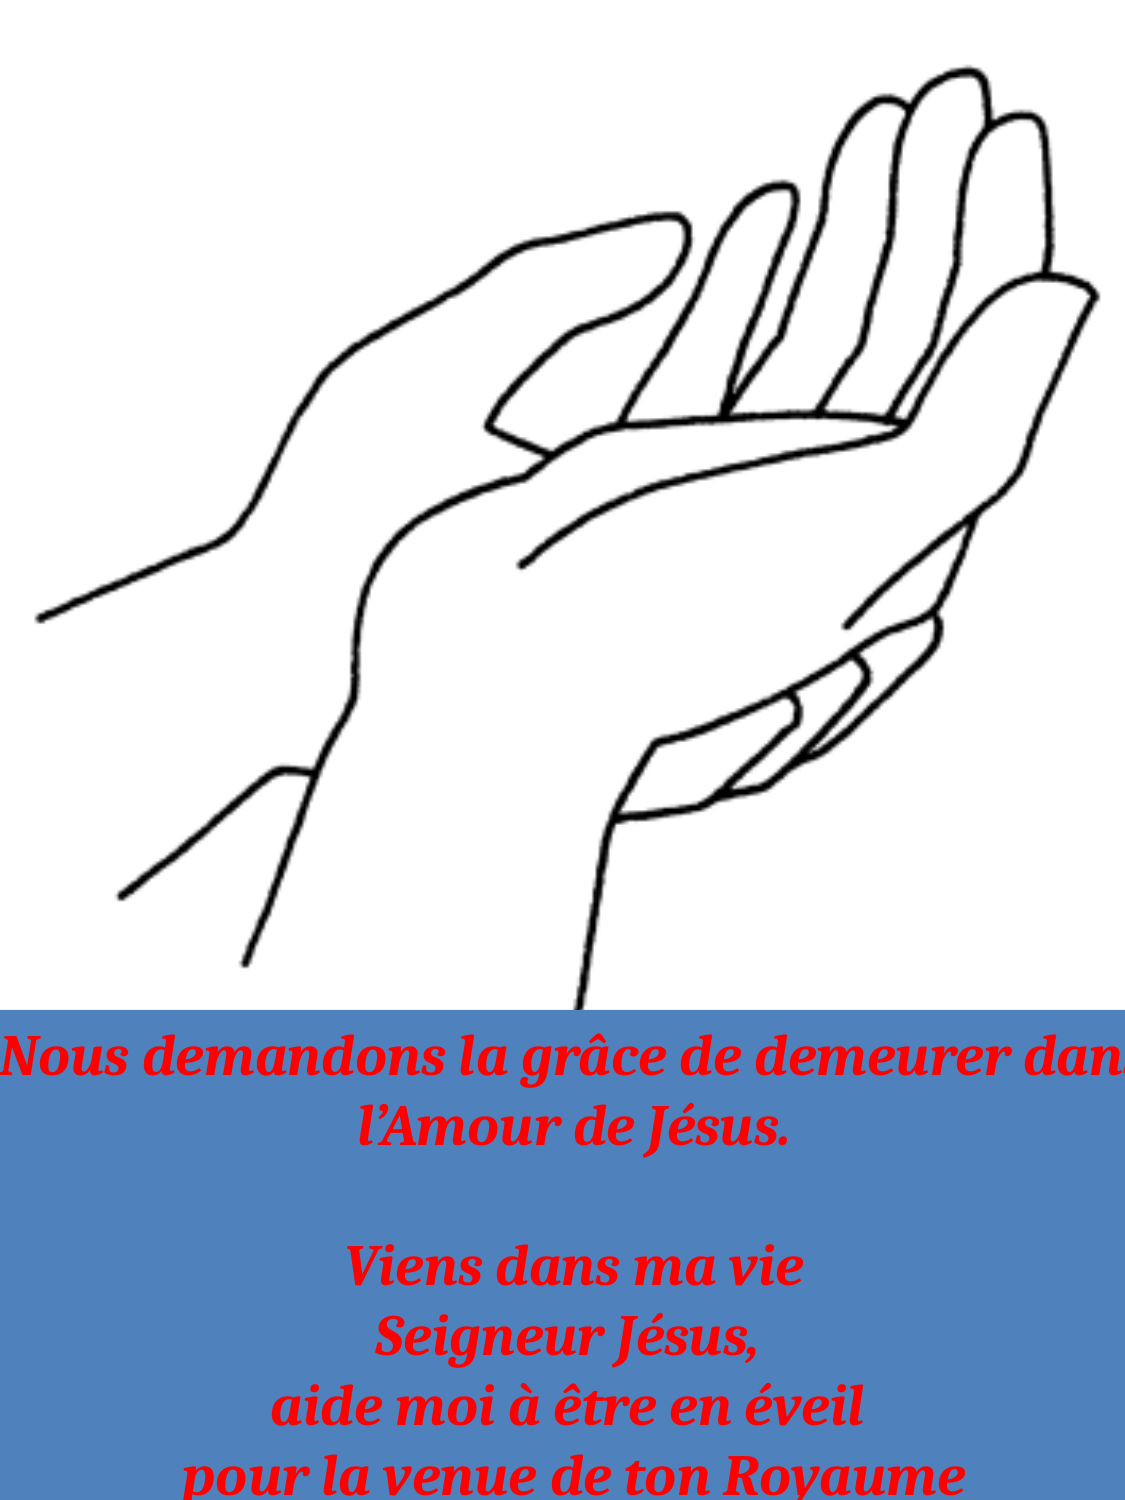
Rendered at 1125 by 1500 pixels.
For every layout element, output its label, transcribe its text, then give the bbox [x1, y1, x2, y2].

text_box Nous demandons la grâce de demeurer dans l’Amour de Jésus. Viens dans ma vie Seigneur Jésus, aide moi à être en éveil pour la venue de ton Royaume [0, 1009, 1125, 1500]
picture [0, 0, 1125, 1009]
